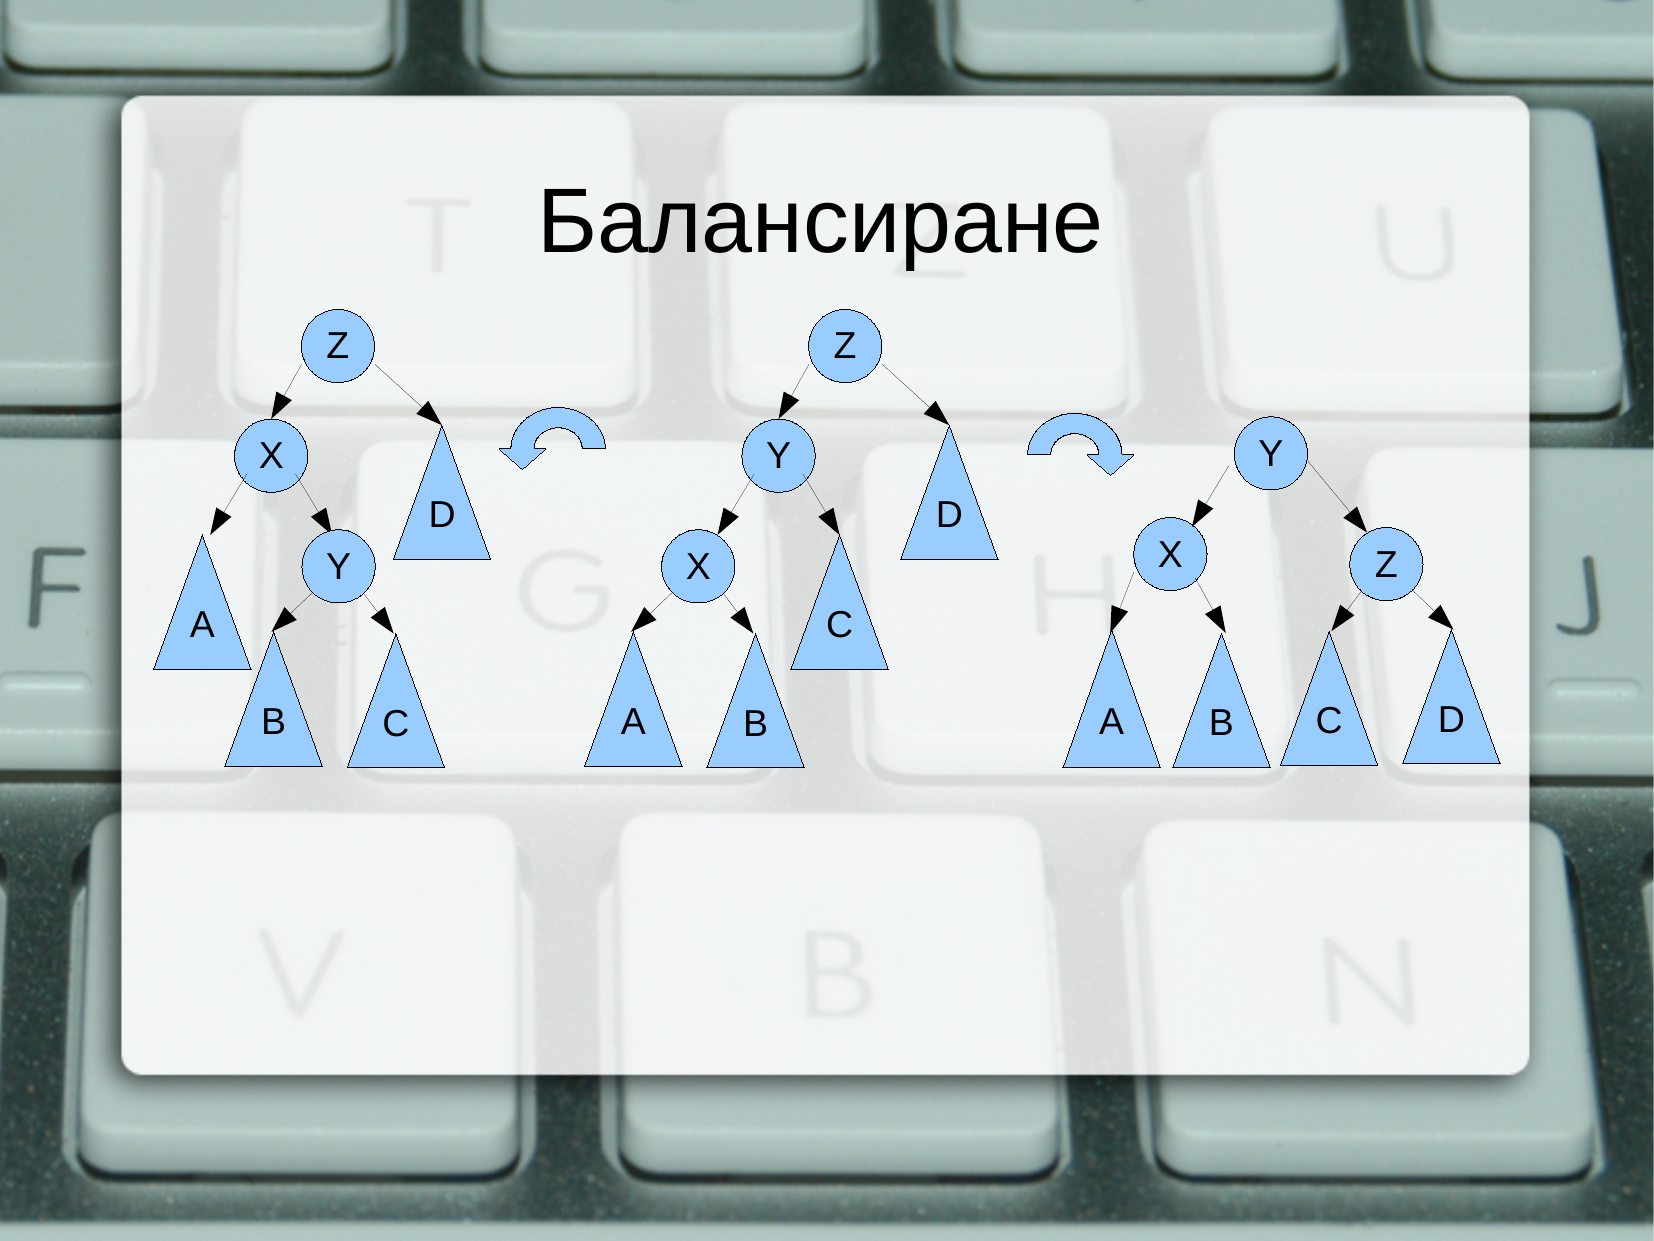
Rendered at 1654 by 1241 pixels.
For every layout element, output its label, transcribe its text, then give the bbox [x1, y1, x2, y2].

text_box B [224, 632, 323, 767]
text_box B [706, 633, 805, 768]
text_box Y [1234, 416, 1308, 490]
text_box D [900, 426, 999, 560]
text_box [1027, 413, 1134, 476]
text_box X [1133, 517, 1208, 591]
text_box X [661, 529, 735, 603]
text_box D [1402, 629, 1501, 764]
text_box Z [1349, 527, 1424, 601]
text_box B [1172, 633, 1271, 768]
text_box D [393, 425, 491, 560]
text_box A [153, 534, 252, 670]
text_box C [347, 633, 445, 768]
title Балансиране [135, 117, 1506, 325]
text_box C [790, 535, 889, 670]
text_box A [584, 632, 683, 767]
text_box Y [741, 419, 816, 493]
text_box Y [301, 529, 376, 603]
text_box C [1280, 631, 1378, 766]
text_box X [234, 419, 308, 493]
text_box [499, 407, 606, 470]
text_box Z [808, 309, 882, 383]
text_box Z [301, 309, 375, 383]
picture [0, 0, 1654, 1241]
text_box A [1062, 631, 1161, 768]
